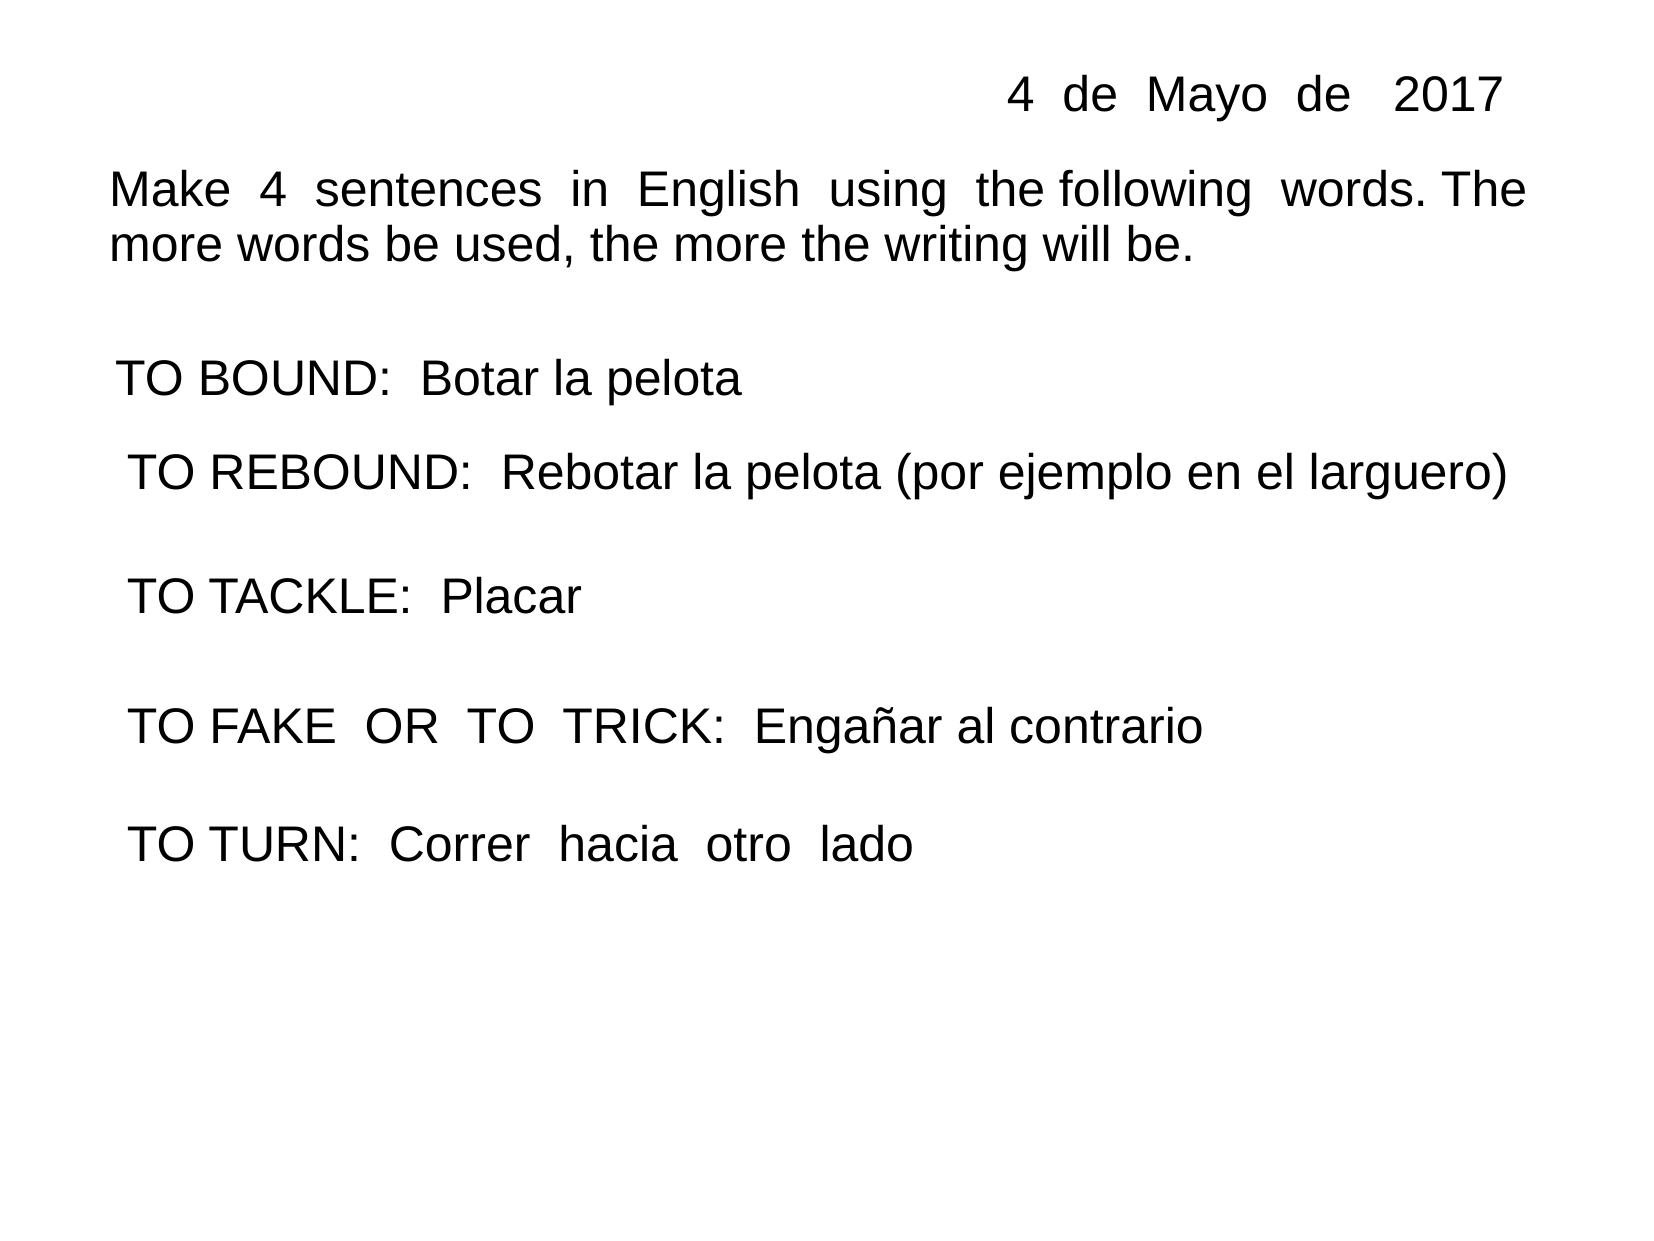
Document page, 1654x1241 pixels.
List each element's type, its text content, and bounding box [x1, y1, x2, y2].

text_box TO TACKLE: Placar [112, 561, 1583, 656]
text_box TO REBOUND: Rebotar la pelota (por ejemplo en el larguero) [112, 437, 1583, 532]
text_box TO BOUND: Botar la pelota [100, 342, 1630, 414]
text_box TO FAKE OR TO TRICK: Engañar al contrario [112, 691, 1583, 786]
text_box 4 de Mayo de 2017 [992, 59, 1630, 130]
text_box TO TURN: Correr hacia otro lado [112, 809, 1583, 904]
text_box Make 4 sentences in English using the following words. The more words be used, the more the writing will be. [94, 153, 1571, 336]
